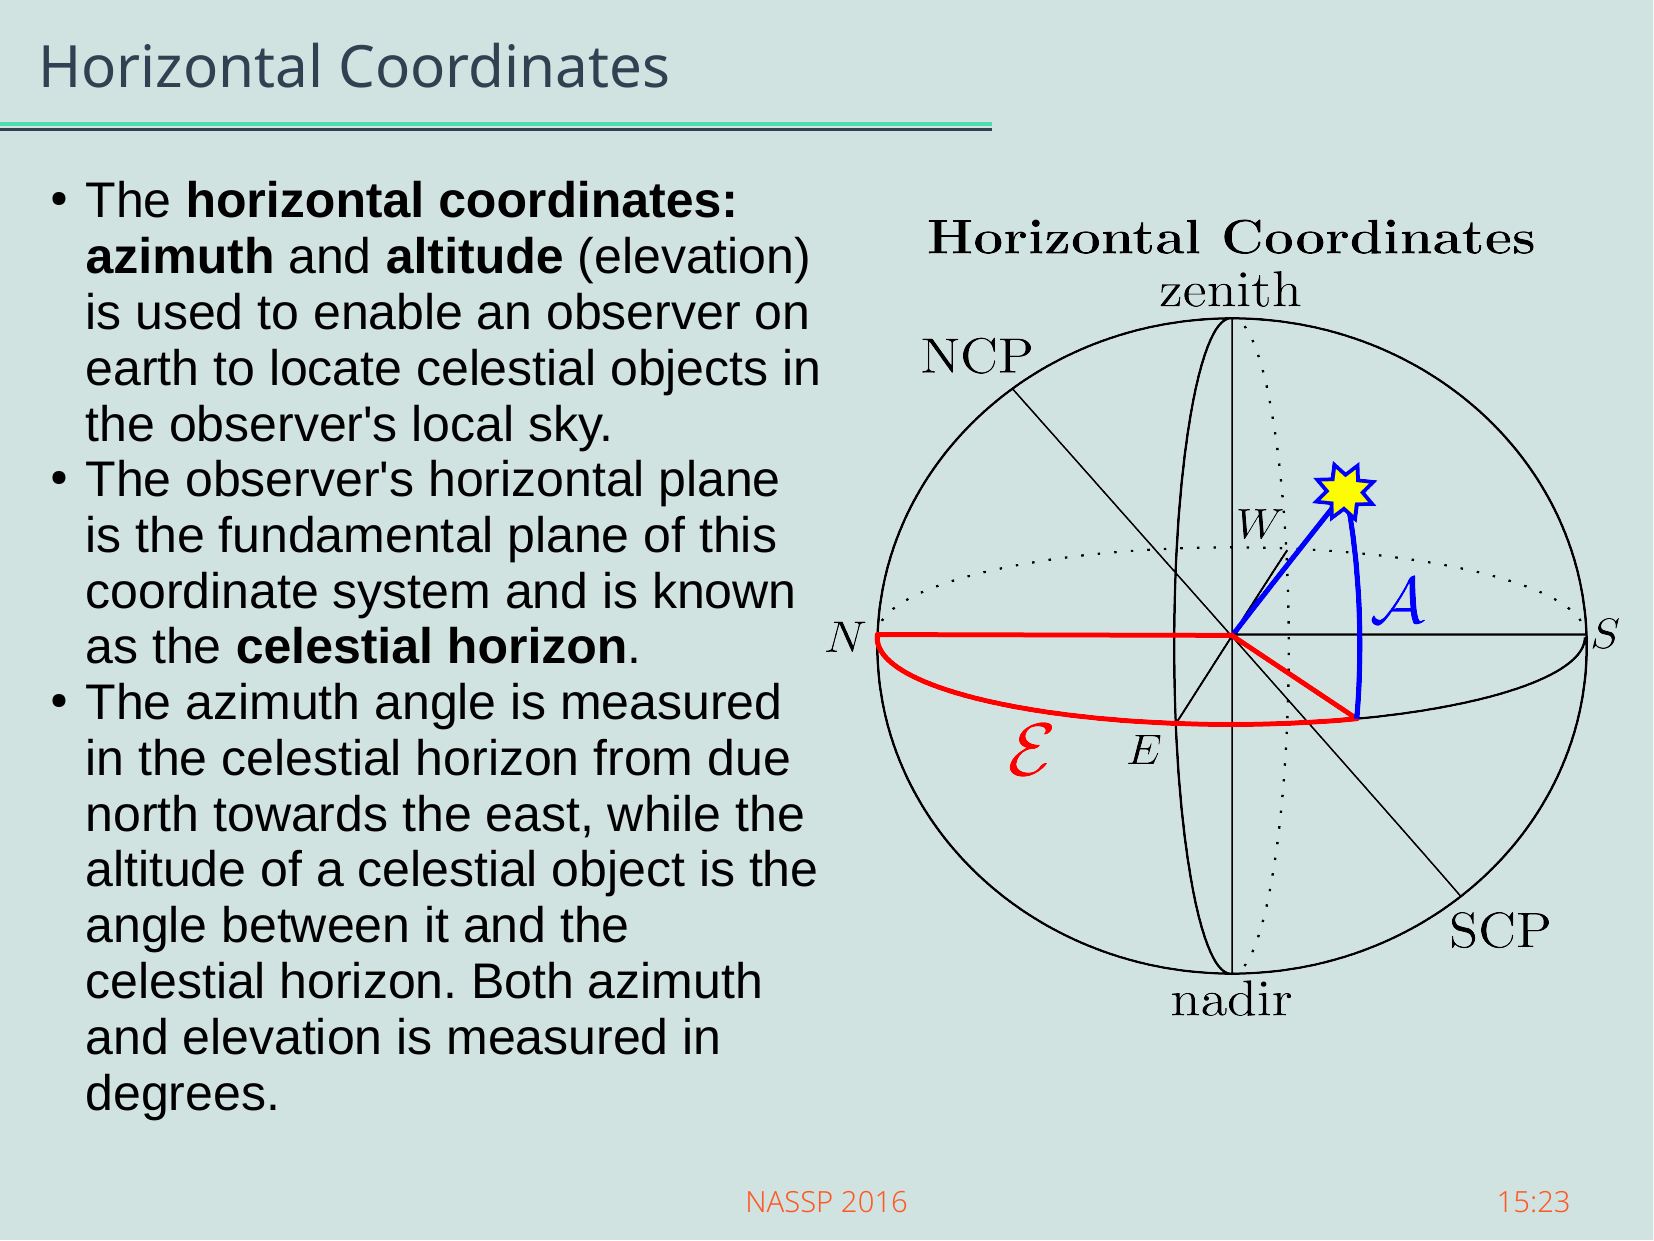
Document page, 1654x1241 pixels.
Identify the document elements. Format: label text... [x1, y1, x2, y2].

text_box Horizontal Coordinates [23, 17, 1063, 101]
picture [826, 212, 1619, 1016]
text_box The horizontal coordinates: azimuth and altitude (elevation) is used to enable an observer on earth to locate celestial objects in the observer's local sky. The observer's horizontal plane is the fundamental plane of this coordinate system and is known as the celestial horizon. The azimuth angle is measured in the celestial horizon from due north towards the east, while the altitude of a celestial object is the angle between it and the celestial horizon. Both azimuth and elevation is measured in degrees. [35, 165, 839, 1128]
